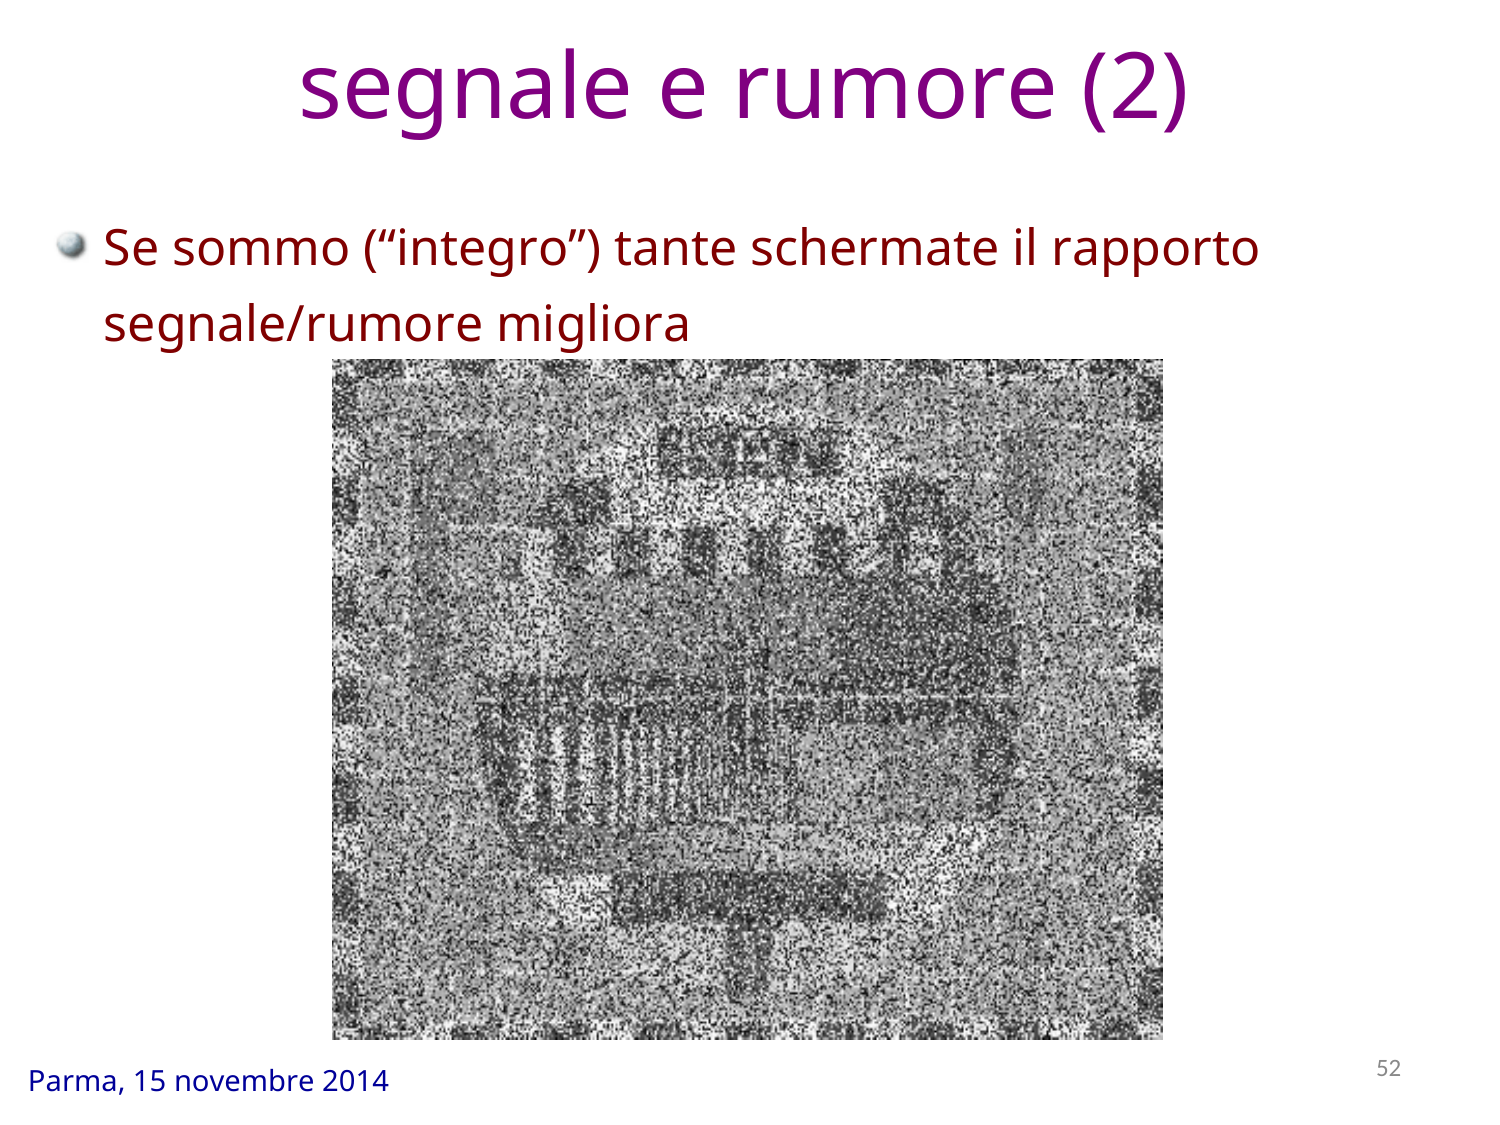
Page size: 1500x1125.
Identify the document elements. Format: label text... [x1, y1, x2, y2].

list Se sommo (“integro”) tante schermate il rapporto segnale/rumore migliora [49, 199, 1316, 588]
title segnale e rumore (2) [34, 25, 1454, 151]
picture [332, 359, 1163, 1040]
text_box <numero> [1074, 1042, 1417, 1095]
